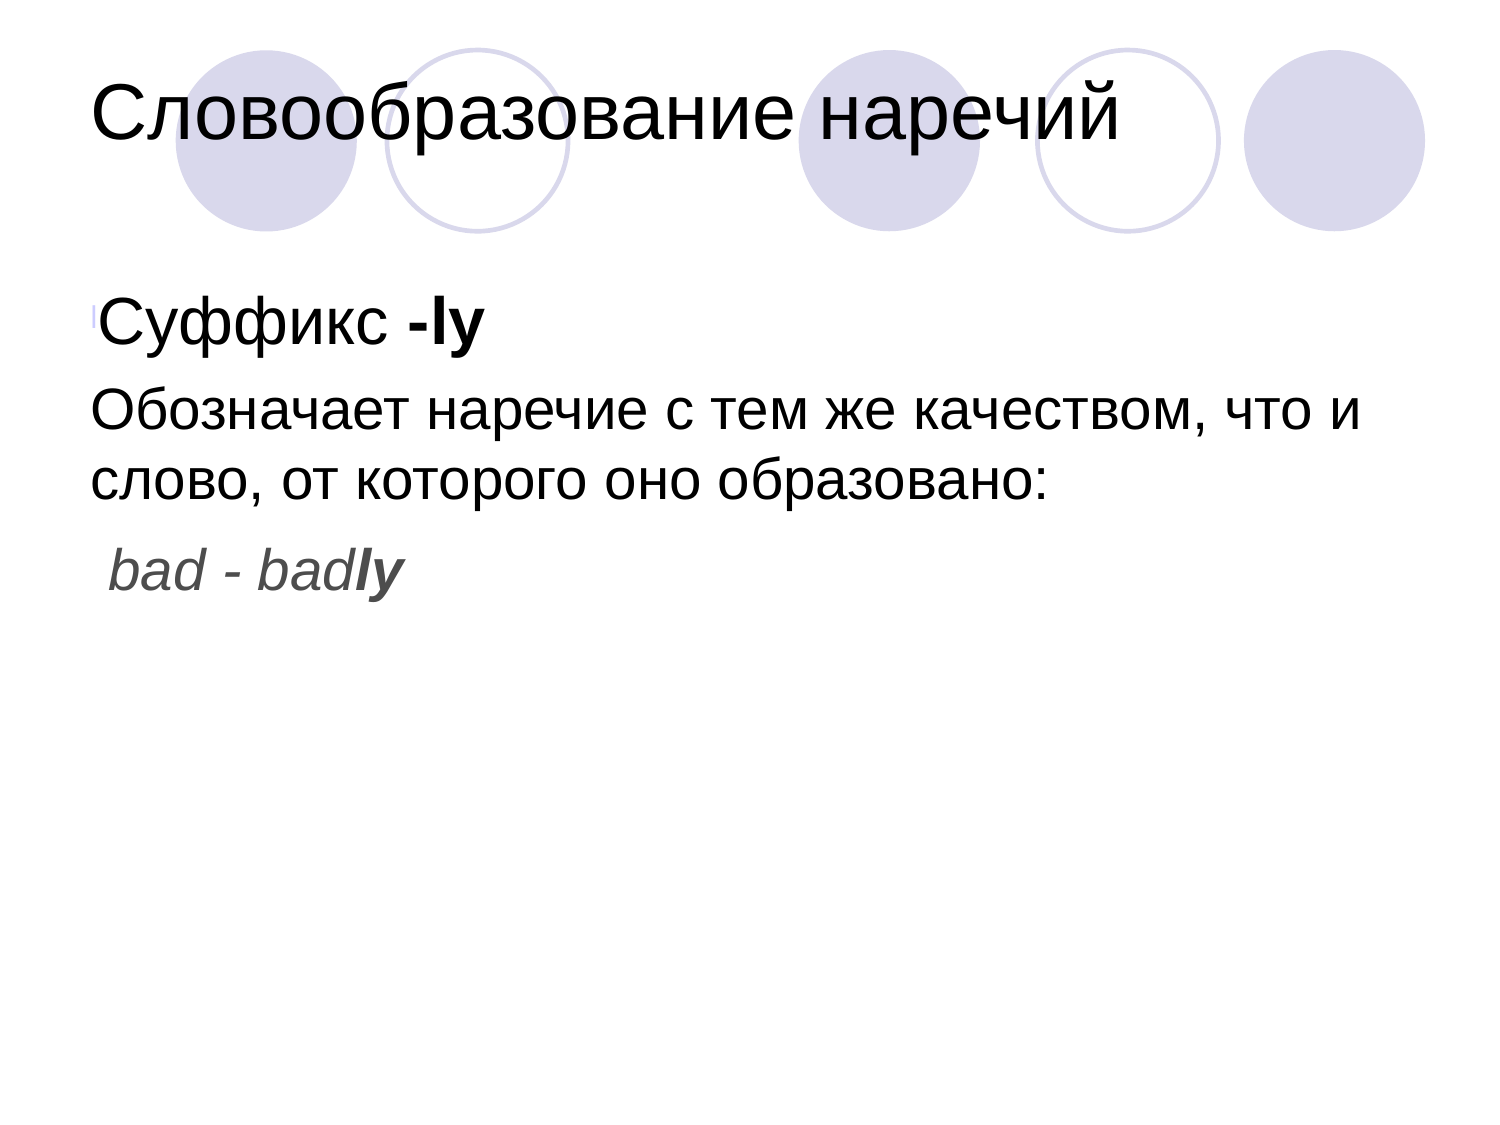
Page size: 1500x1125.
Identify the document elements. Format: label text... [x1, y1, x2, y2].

list Суффикс -ly Обозначает наречие с тем же качеством, что и слово, от которого оно образовано: bad - badly [75, 262, 1425, 1006]
title Словообразование наречий [75, 45, 1425, 233]
